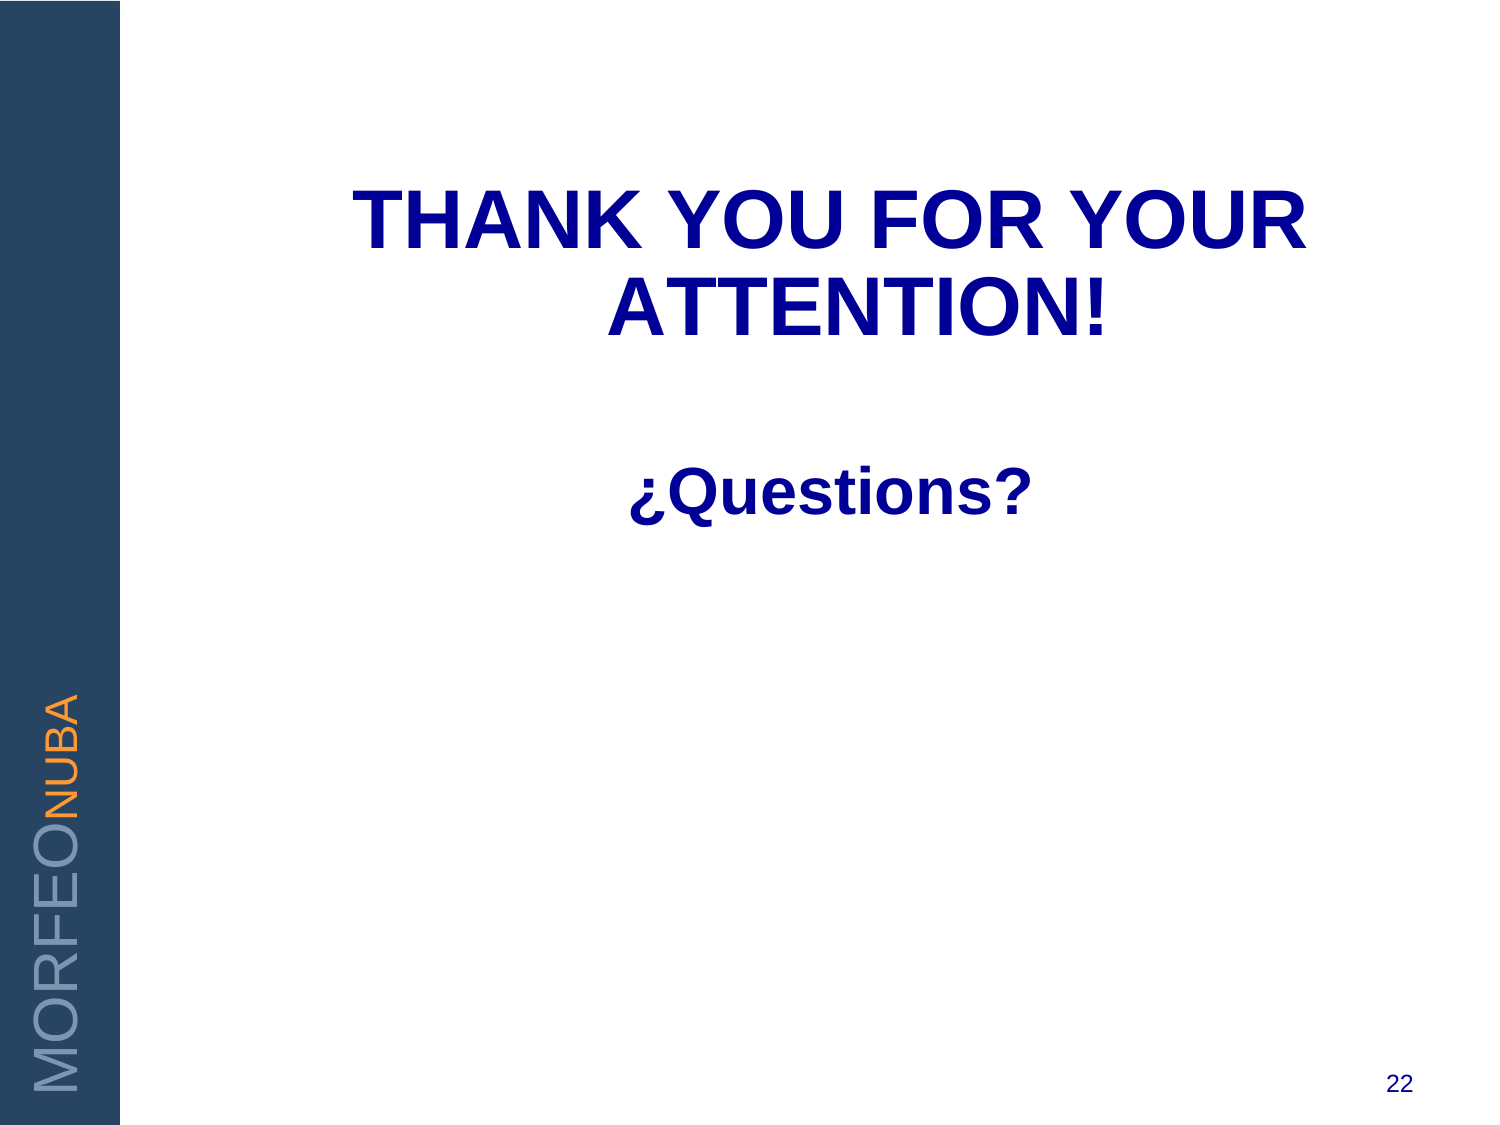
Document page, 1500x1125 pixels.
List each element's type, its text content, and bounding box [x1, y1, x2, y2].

text_box <número> [1354, 1062, 1429, 1125]
text_box THANK YOU FOR YOUR ATTENTION! ¿Questions? [206, 176, 1455, 1004]
